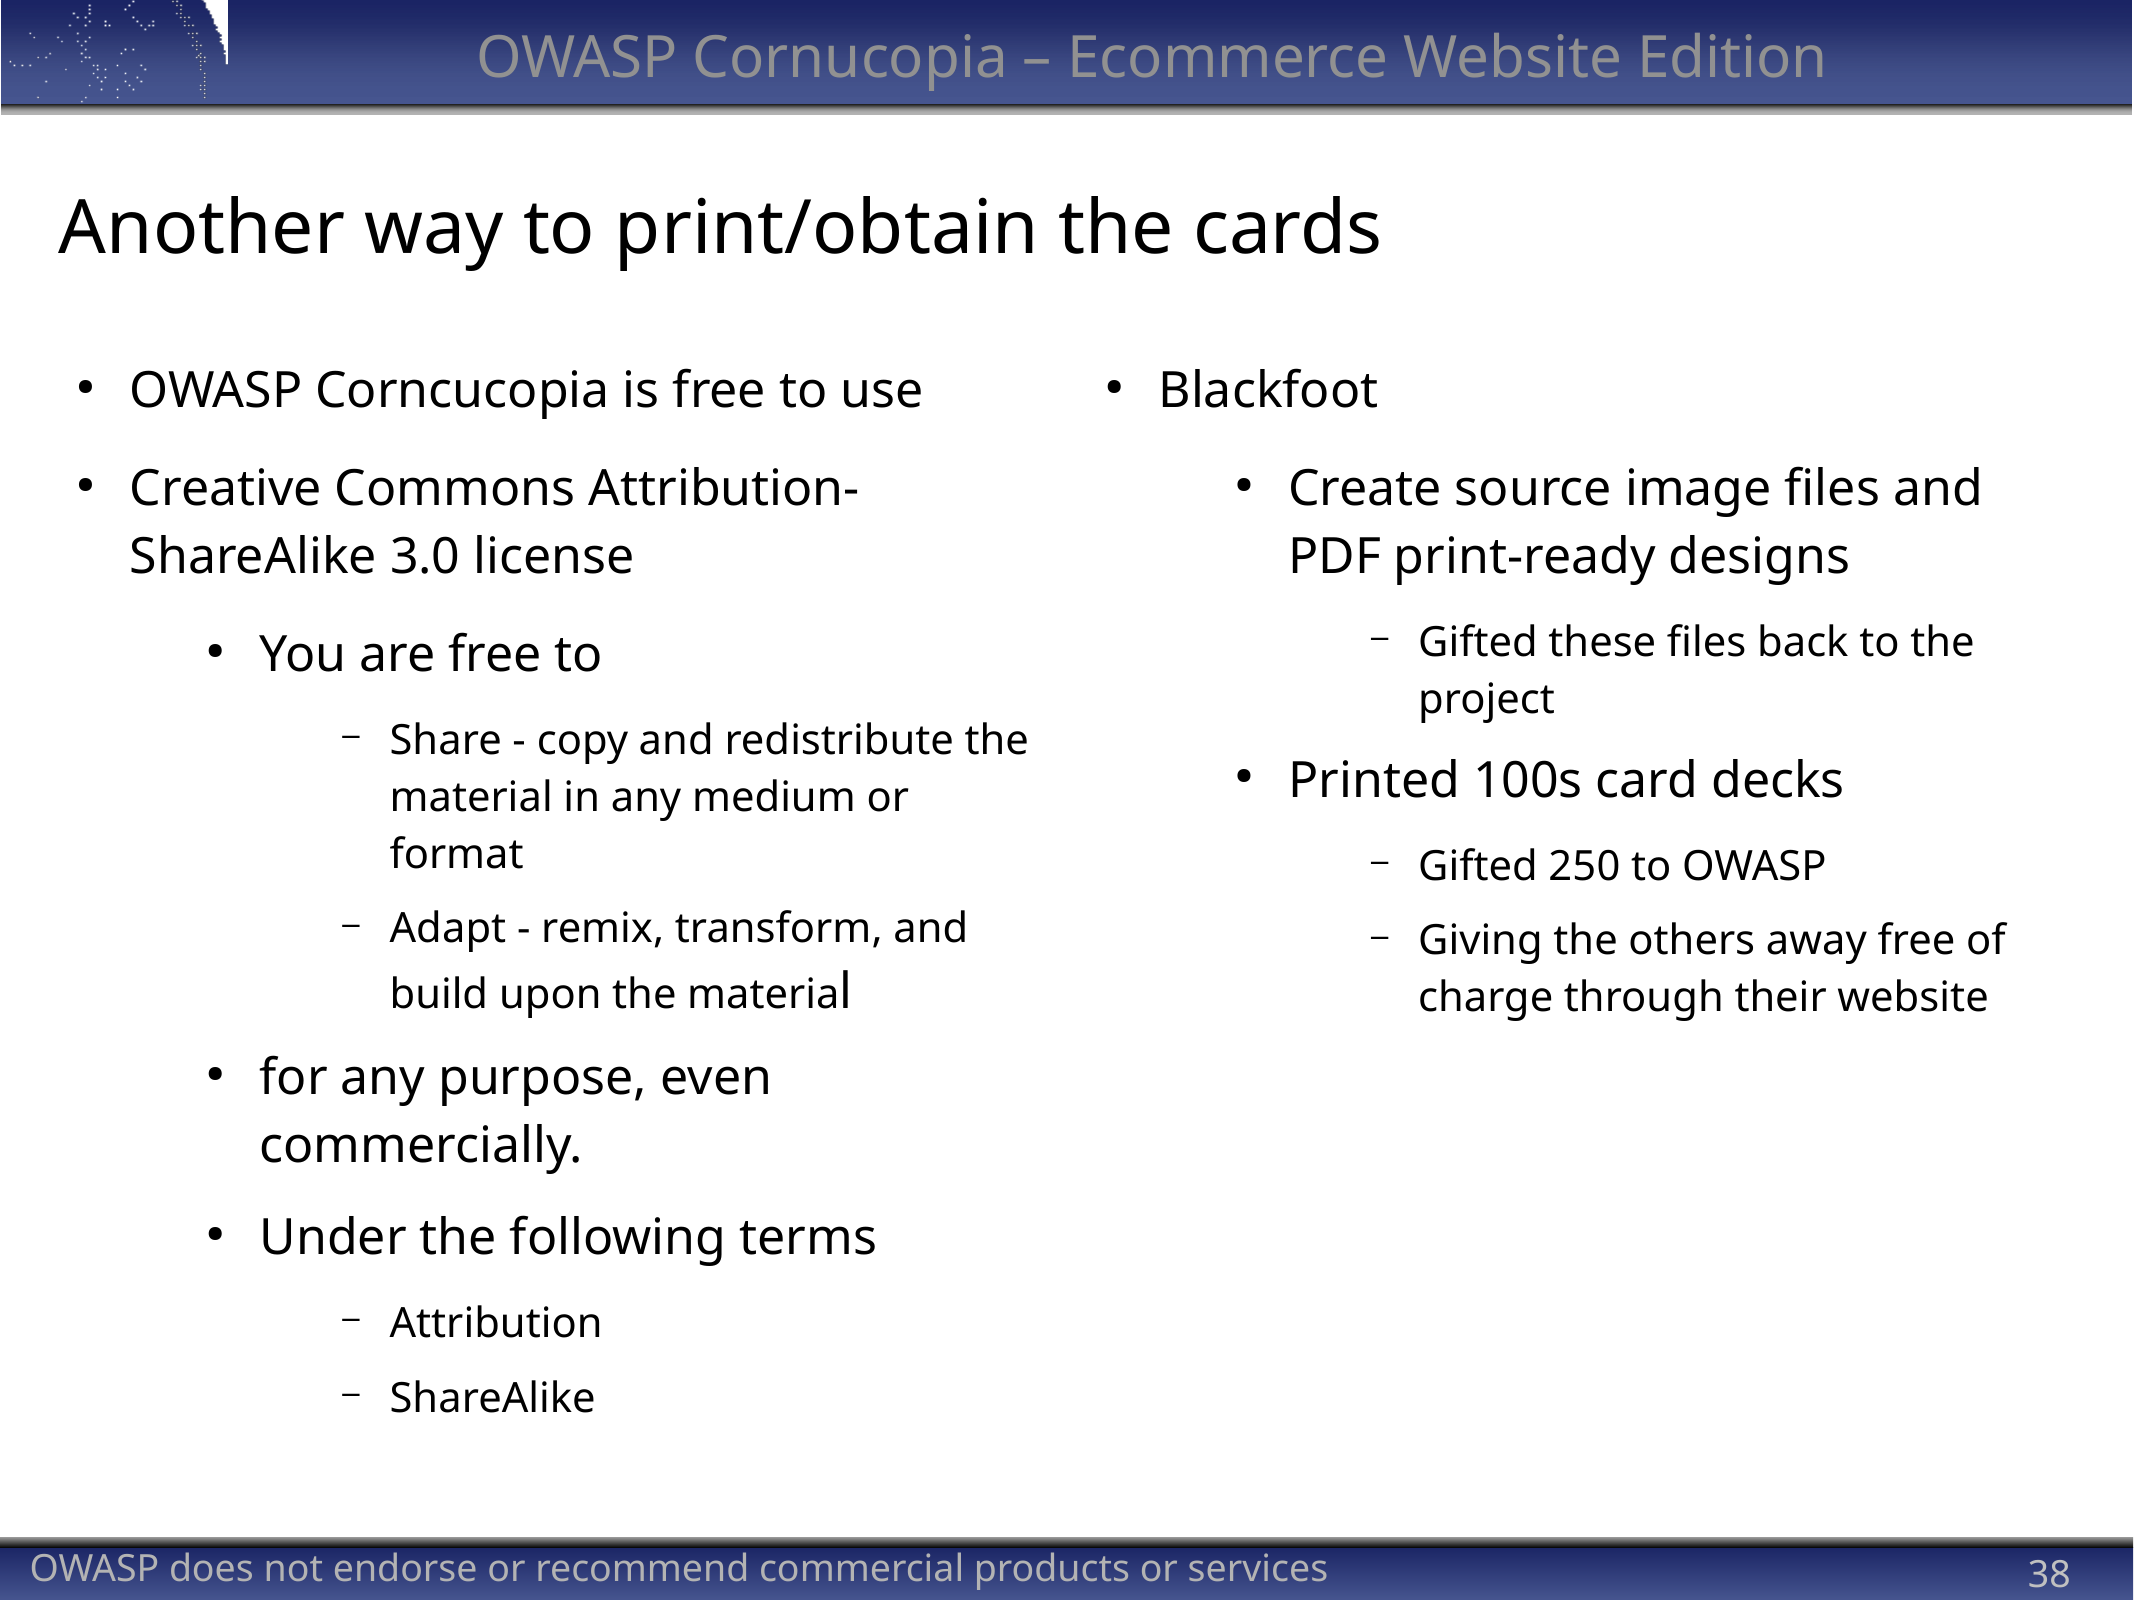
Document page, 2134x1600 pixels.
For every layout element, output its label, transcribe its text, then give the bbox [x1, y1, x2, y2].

list OWASP does not endorse or recommend commercial products or services [29, 1541, 2038, 1600]
list OWASP Corncucopia is free to use Creative Commons Attribution-ShareAlike 3.0 license You are free to Share - copy and redistribute the material in any medium or format Adapt - remix, transform, and build upon the material for any purpose, even commercially. Under the following terms Attribution ShareAlike [58, 354, 1039, 1536]
title Another way to print/obtain the cards [58, 124, 2126, 325]
list Blackfoot Create source image files and PDF print-ready designs Gifted these files back to the project Printed 100s card decks Gifted 250 to OWASP Giving the others away free of charge through their website [1087, 354, 2068, 1536]
